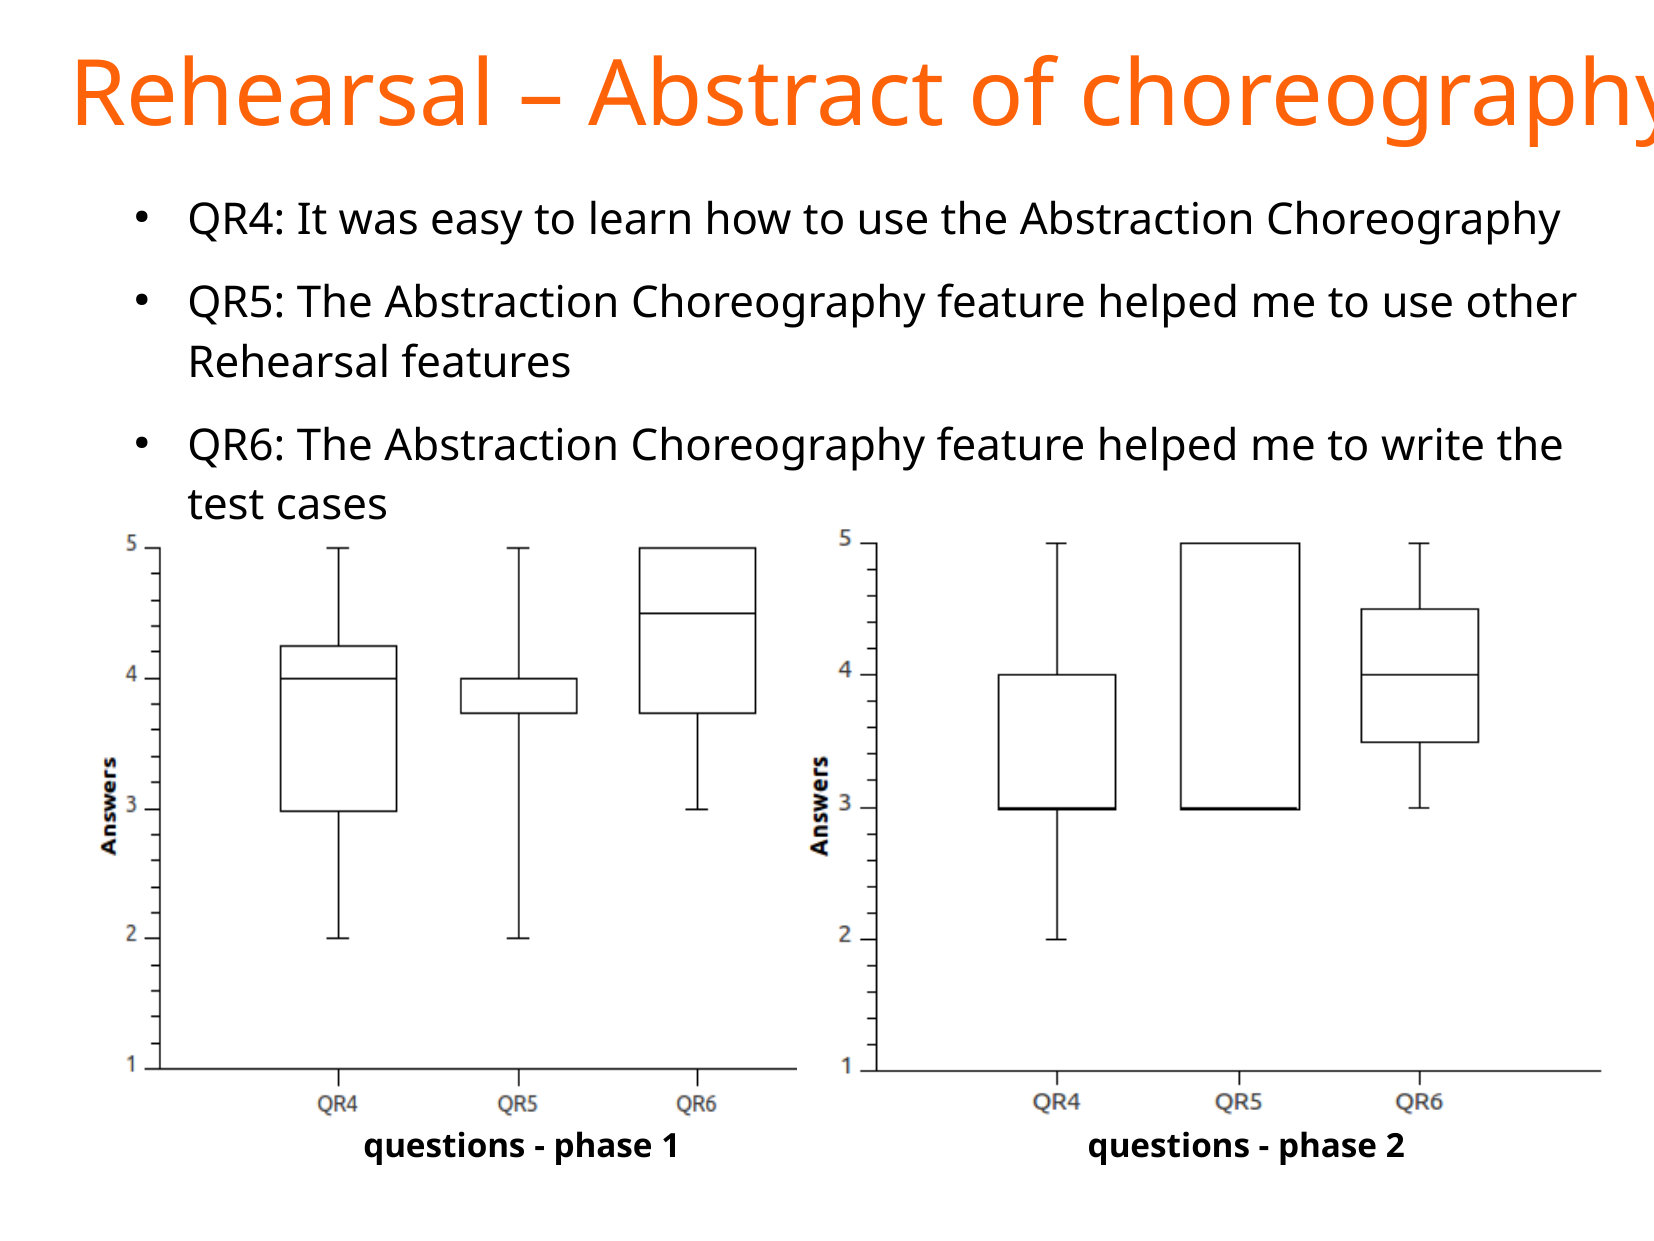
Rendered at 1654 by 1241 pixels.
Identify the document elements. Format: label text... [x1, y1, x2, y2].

title Rehearsal – Abstract of choreography [69, 0, 1654, 180]
text_box questions - phase 1 [384, 1128, 661, 1160]
text_box questions - phase 2 [1108, 1128, 1385, 1160]
picture [87, 528, 1605, 1161]
picture [370, 1143, 377, 1153]
picture [1094, 1143, 1101, 1153]
text_box QR4: It was easy to learn how to use the Abstraction Choreography QR5: The Abstraction Choreography feature helped me to use other Rehearsal features QR6: The Abstraction Choreography feature helped me to write the test cases [30, 180, 1654, 494]
